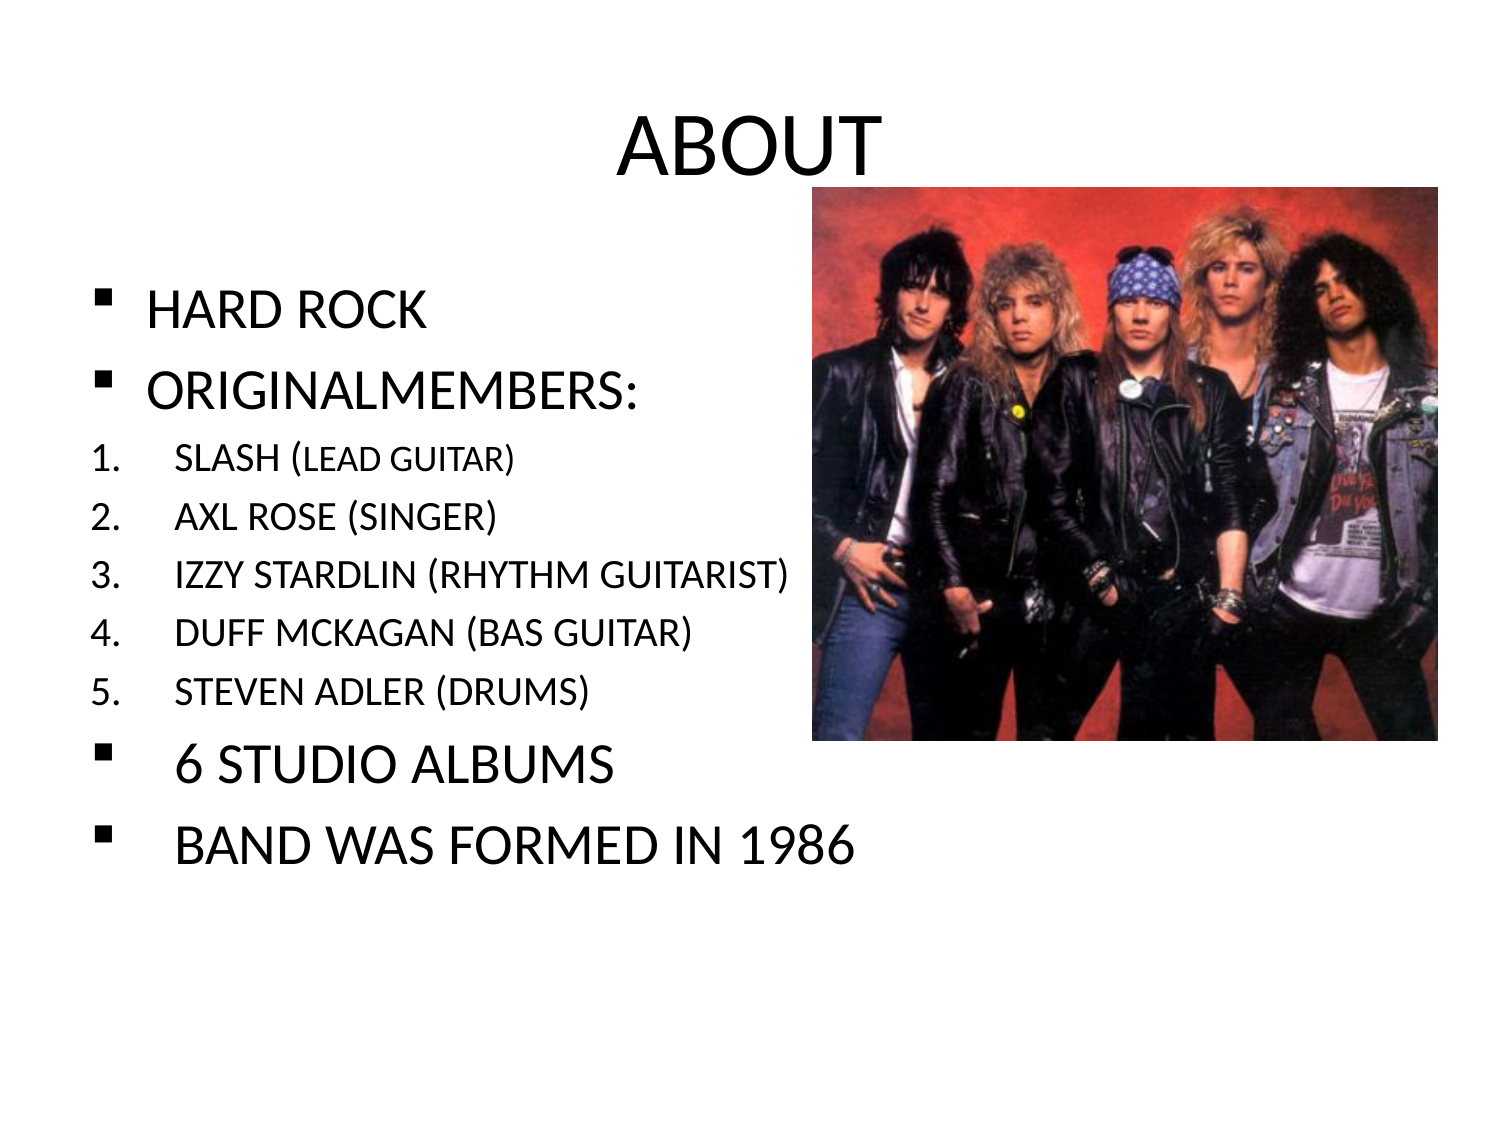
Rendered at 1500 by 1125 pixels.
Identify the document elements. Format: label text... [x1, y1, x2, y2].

list HARD ROCK ORIGINALMEMBERS: SLASH (LEAD GUITAR) AXL ROSE (SINGER) IZZY STARDLIN (RHYTHM GUITARIST) DUFF MCKAGAN (BAS GUITAR) STEVEN ADLER (DRUMS) 6 STUDIO ALBUMS BAND WAS FORMED IN 1986 [75, 262, 1425, 1005]
title ABOUT [75, 45, 1425, 233]
picture [812, 187, 1438, 741]
